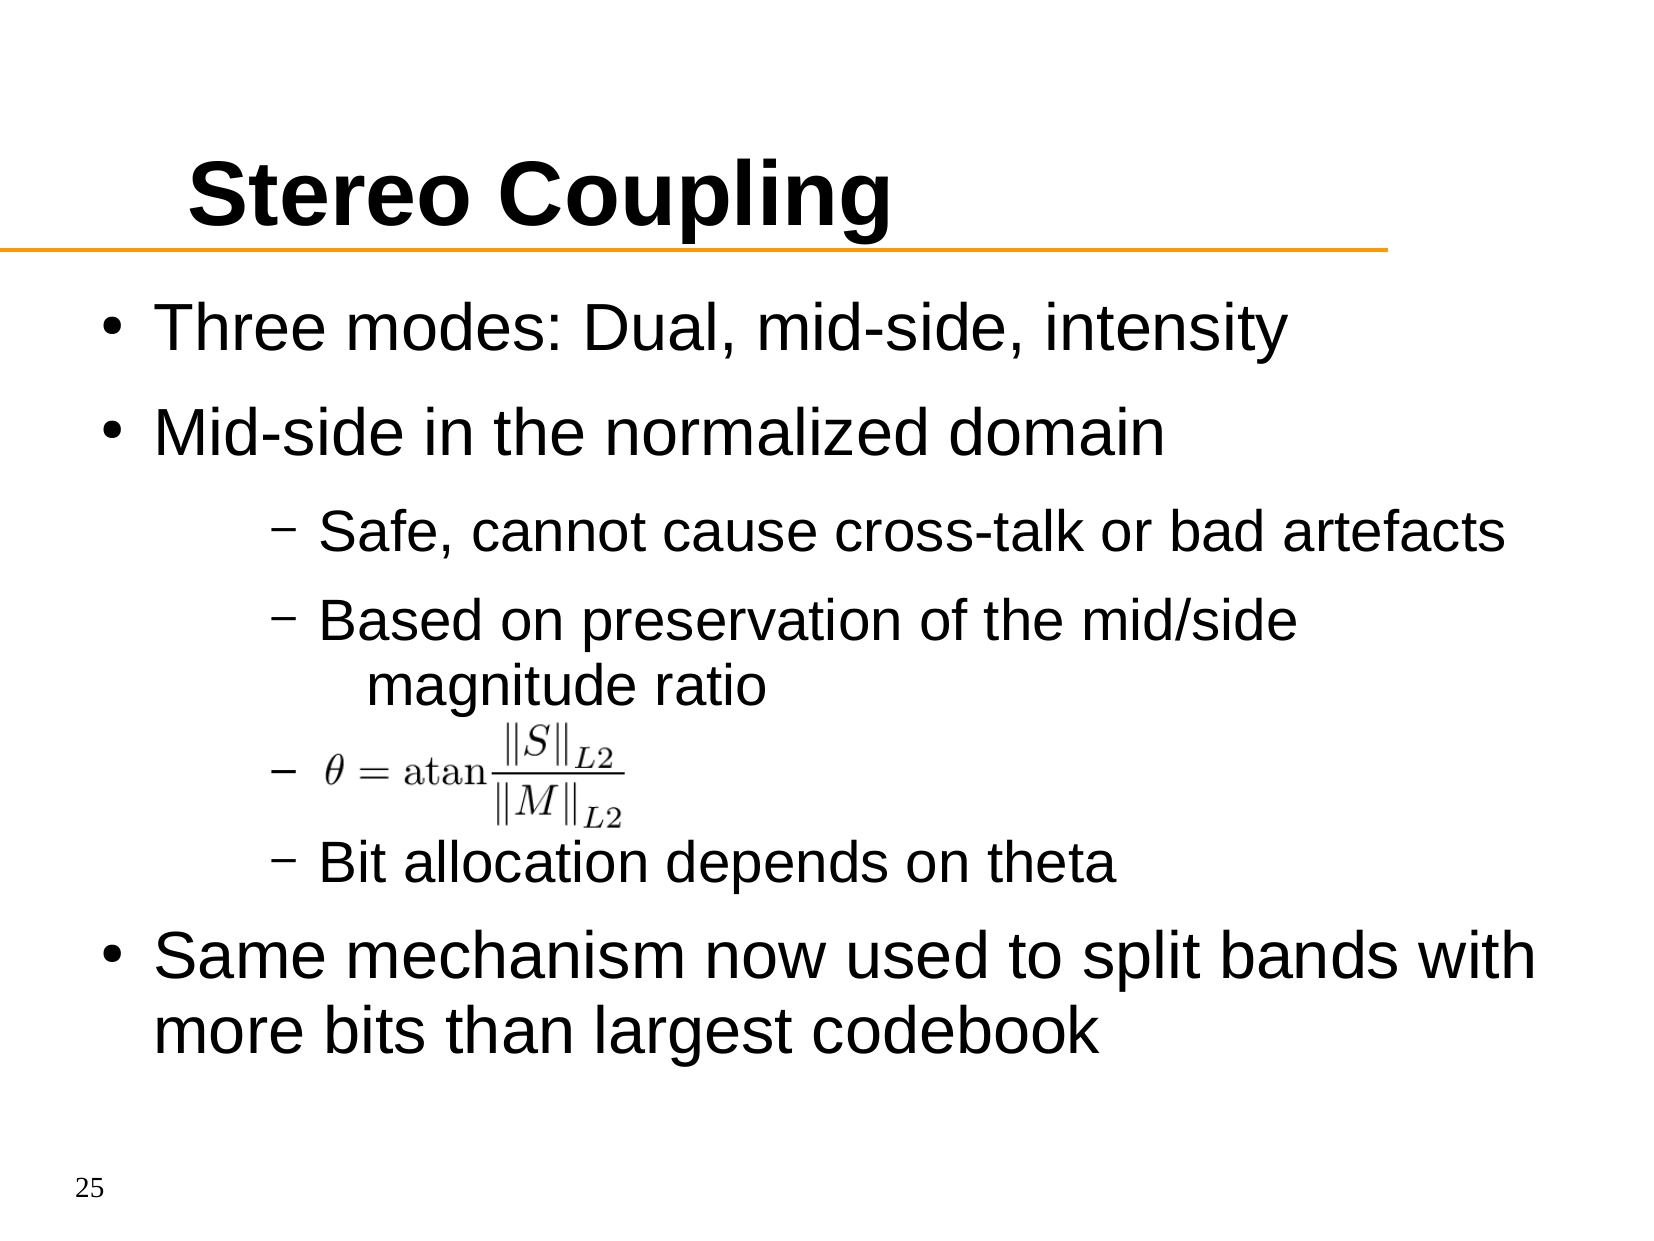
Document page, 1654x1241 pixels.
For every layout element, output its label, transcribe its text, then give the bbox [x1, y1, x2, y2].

picture [323, 718, 628, 832]
list Three modes: Dual, mid-side, intensity Mid-side in the normalized domain Safe, cannot cause cross-talk or bad artefacts Based on preservation of the mid/side magnitude ratio Bit allocation depends on theta Same mechanism now used to split bands with more bits than largest codebook [82, 290, 1571, 1109]
title Stereo Coupling [187, 37, 1571, 245]
